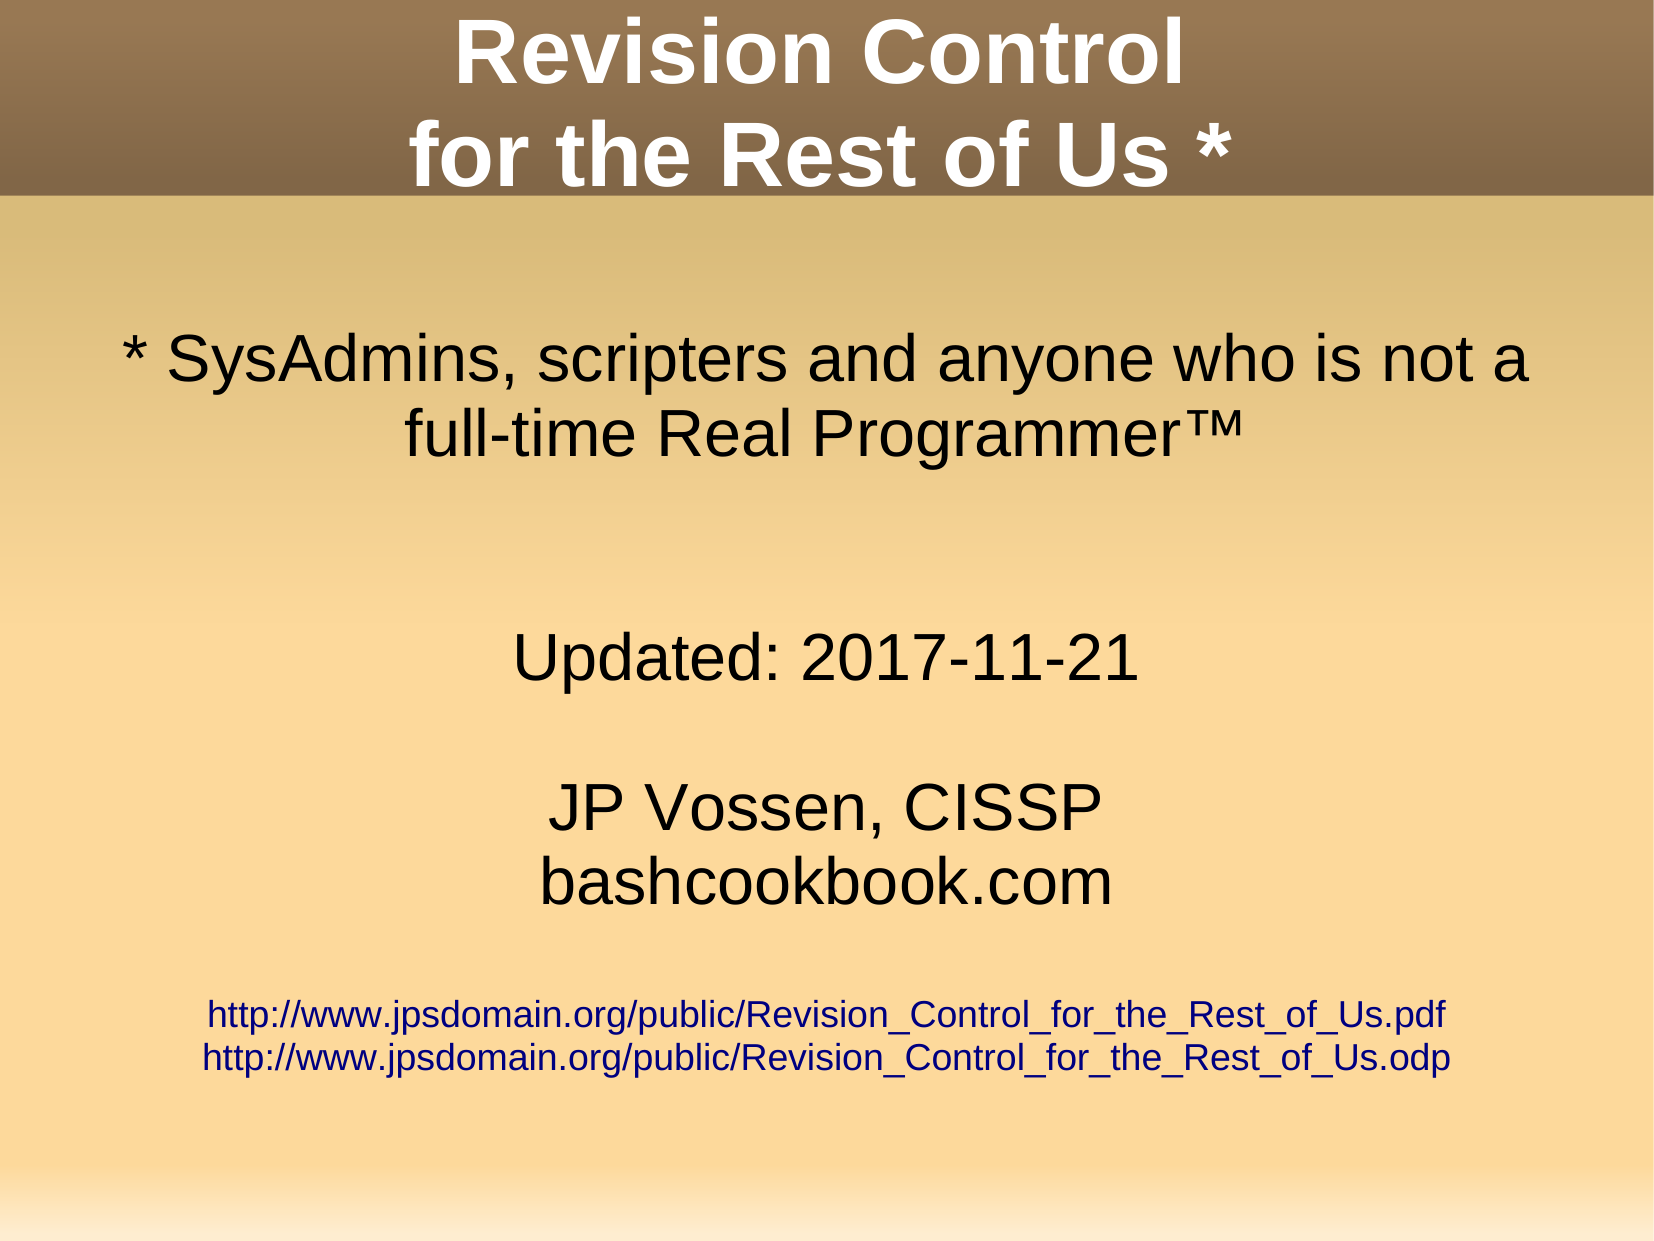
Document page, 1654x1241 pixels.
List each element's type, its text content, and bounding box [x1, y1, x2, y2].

subtitle * SysAdmins, scripters and anyone who is not a full-time Real Programmer™ Updated: 2017-11-21 JP Vossen, CISSP bashcookbook.com http://www.jpsdomain.org/public/Revision_Control_for_the_Rest_of_Us.pdf http://www.jpsdomain.org/public/Revision_Control_for_the_Rest_of_Us.odp [82, 290, 1571, 1109]
picture [0, 0, 1654, 1241]
title Revision Control for the Rest of Us * [76, 0, 1565, 207]
